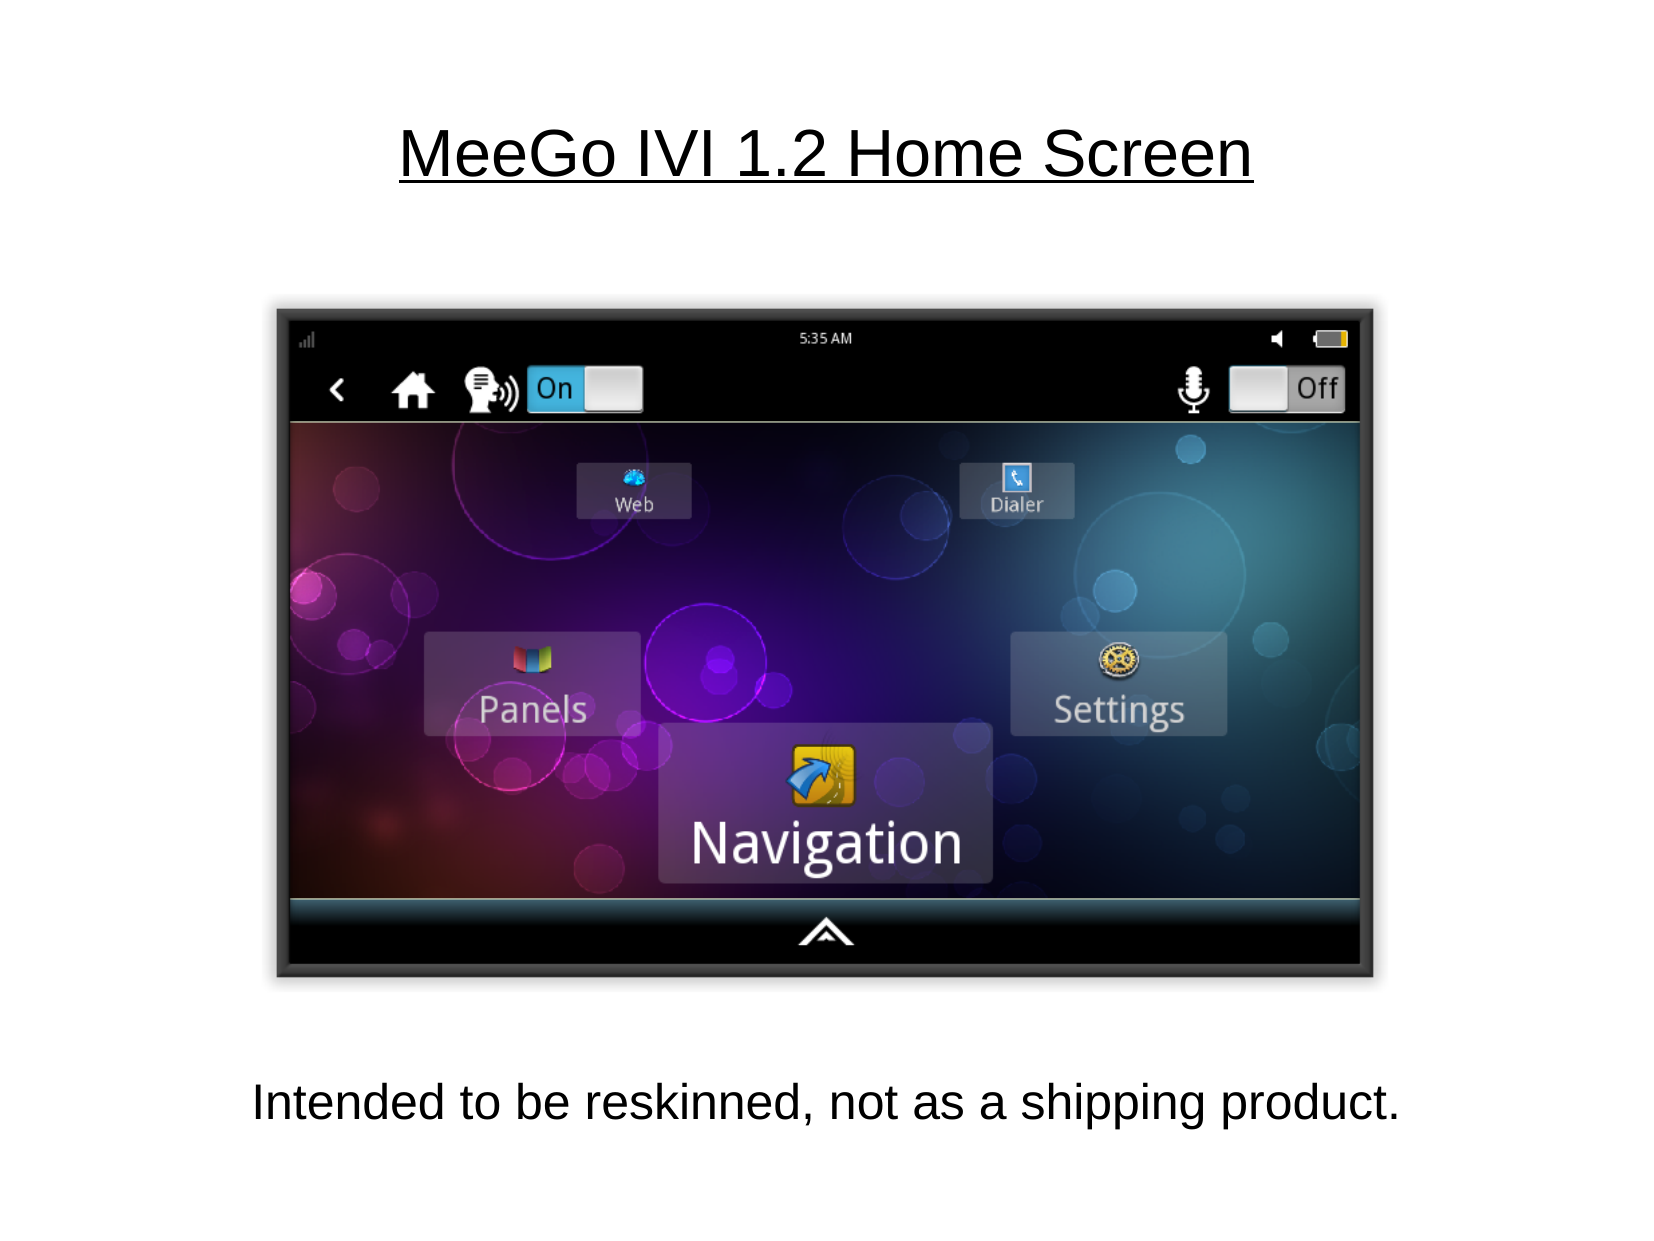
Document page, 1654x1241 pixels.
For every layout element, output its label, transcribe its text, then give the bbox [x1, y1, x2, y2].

picture [226, 262, 1427, 1024]
text_box Intended to be reskinned, not as a shipping product. [236, 1067, 1418, 1138]
title MeeGo IVI 1.2 Home Screen [82, 49, 1571, 257]
